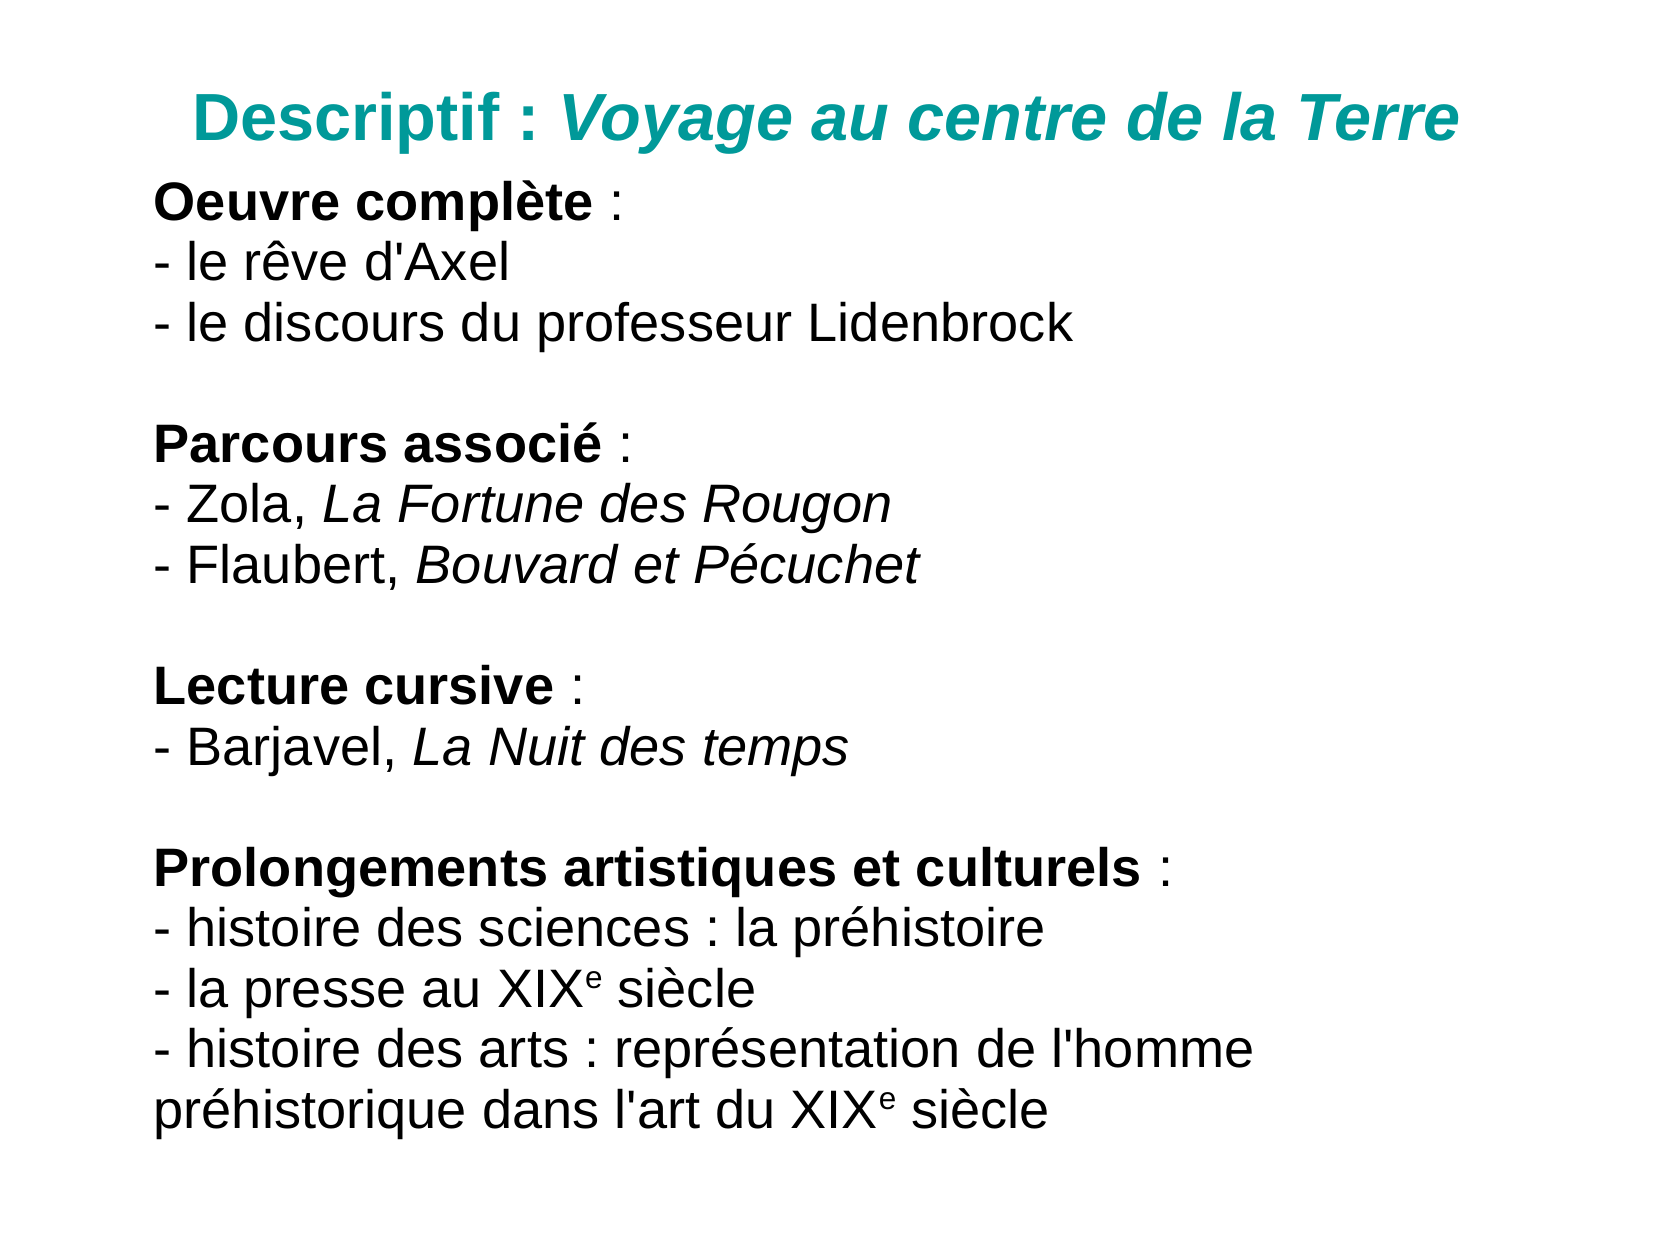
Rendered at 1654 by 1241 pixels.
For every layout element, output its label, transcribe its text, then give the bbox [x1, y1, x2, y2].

title Descriptif : Voyage au centre de la Terre [82, 13, 1571, 171]
list Oeuvre complète : - le rêve d'Axel - le discours du professeur Lidenbrock Parcours associé : - Zola, La Fortune des Rougon - Flaubert, Bouvard et Pécuchet Lecture cursive : - Barjavel, La Nuit des temps Prolongements artistiques et culturels : - histoire des sciences : la préhistoire - la presse au XIXe siècle - histoire des arts : représentation de l'homme préhistorique dans l'art du XIXe siècle [82, 171, 1571, 1241]
